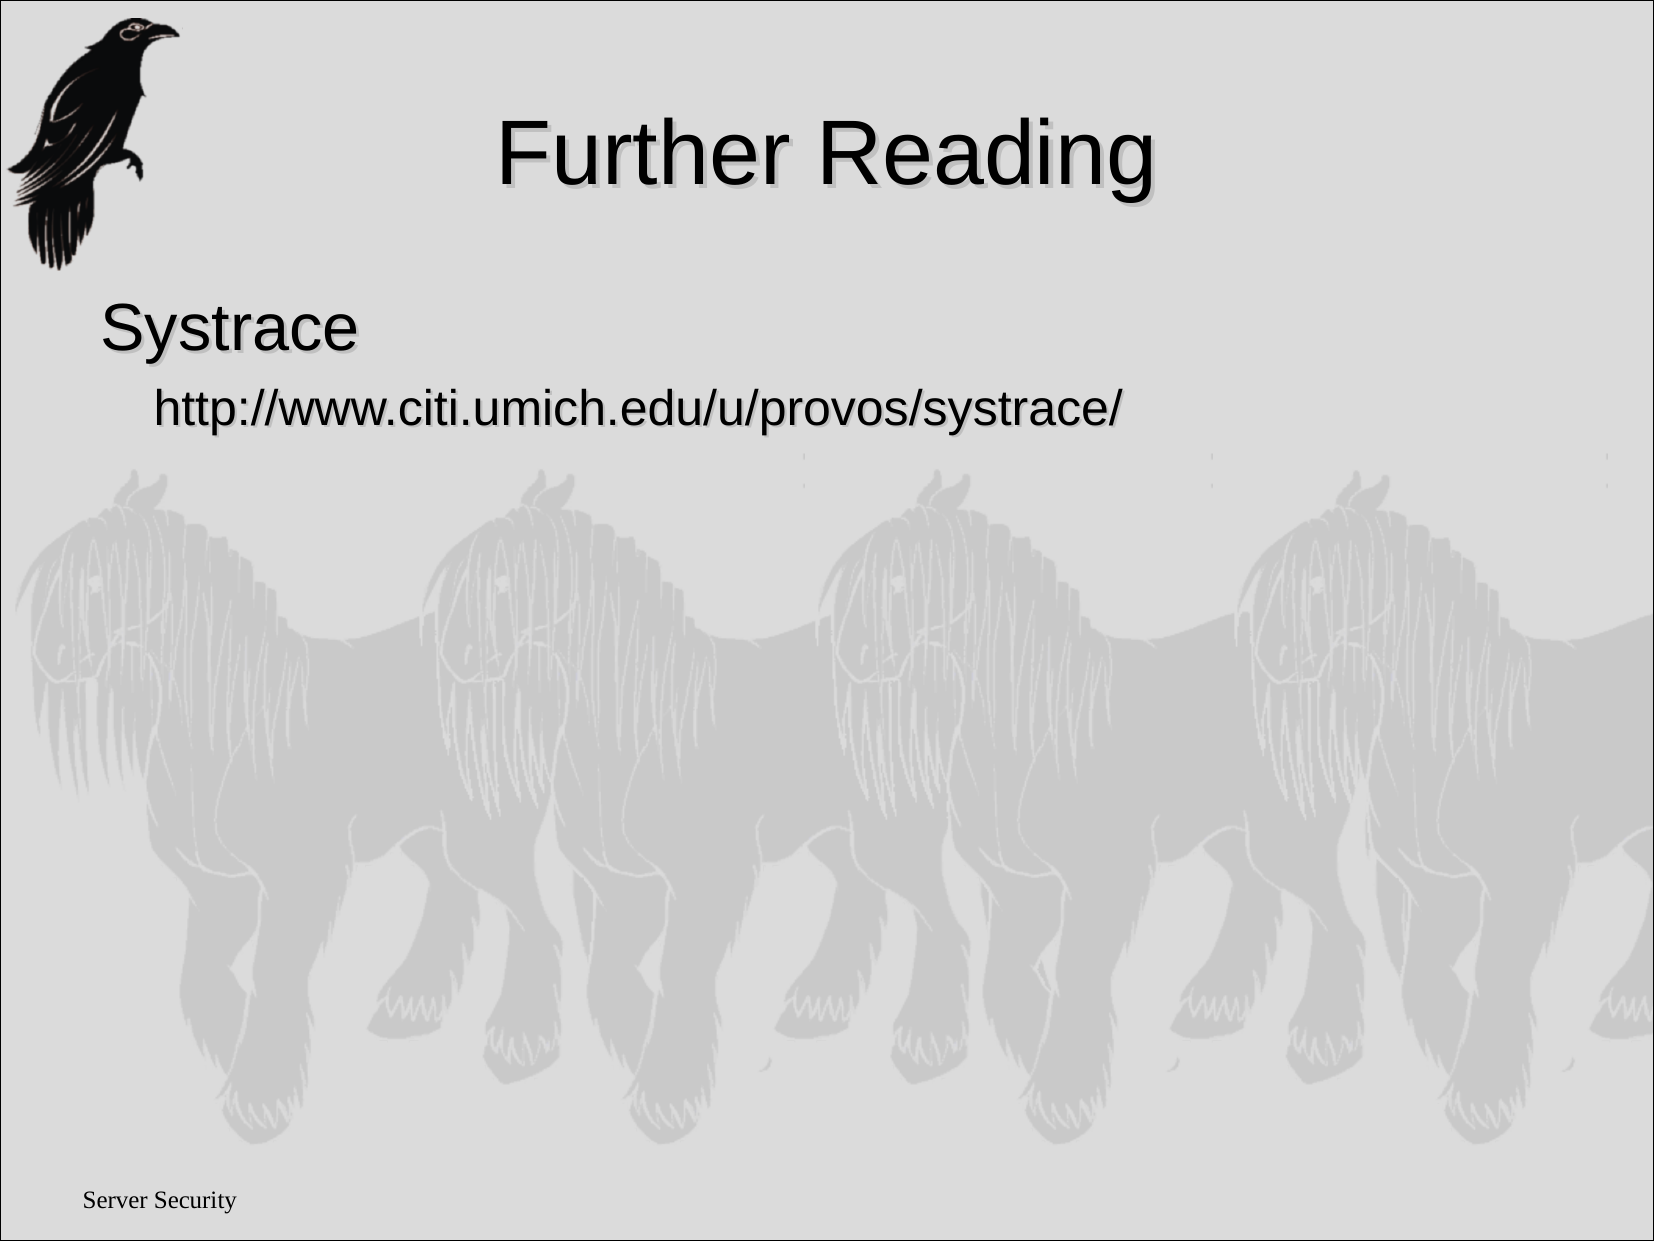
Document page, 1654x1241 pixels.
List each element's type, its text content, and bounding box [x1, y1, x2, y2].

picture [5, 18, 183, 271]
title Further Reading [82, 49, 1571, 257]
list Systrace http://www.citi.umich.edu/u/provos/systrace/ [82, 290, 1571, 1109]
